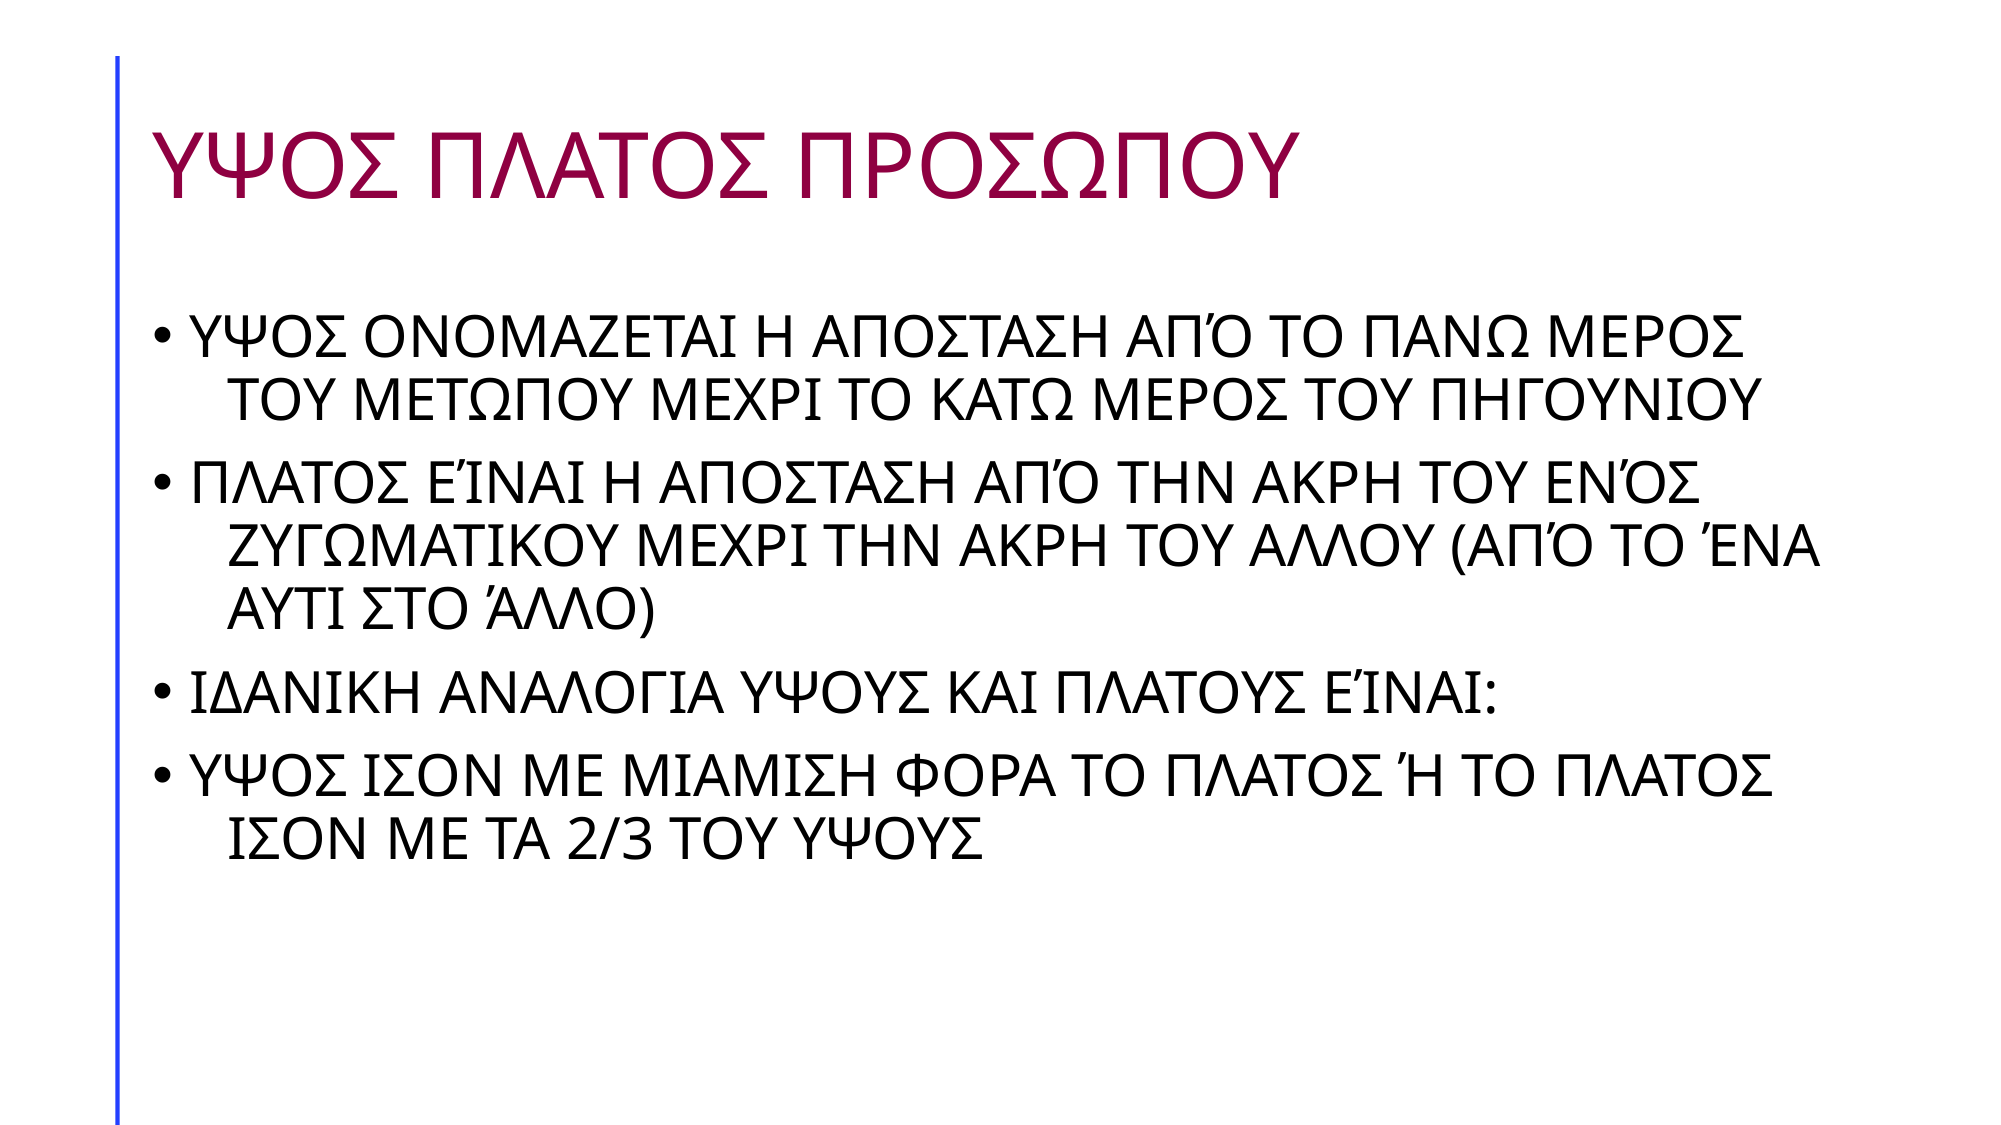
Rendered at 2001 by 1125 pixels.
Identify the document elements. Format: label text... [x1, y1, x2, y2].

list ΥΨΟΣ ΟΝΟΜΑΖΕΤΑΙ Η ΑΠΟΣΤΑΣΗ ΑΠΌ ΤΟ ΠΑΝΩ ΜΕΡΟΣ ΤΟΥ ΜΕΤΩΠΟΥ ΜΕΧΡΙ ΤΟ ΚΑΤΩ ΜΕΡΟΣ ΤΟΥ ΠΗΓΟΥΝΙΟΥ ΠΛΑΤΟΣ ΕΊΝΑΙ Η ΑΠΟΣΤΑΣΗ ΑΠΌ ΤΗΝ ΑΚΡΗ ΤΟΥ ΕΝΌΣ ΖΥΓΩΜΑΤΙΚΟΥ ΜΕΧΡΙ ΤΗΝ ΑΚΡΗ ΤΟΥ ΑΛΛΟΥ (ΑΠΌ ΤΟ ΈΝΑ ΑΥΤΙ ΣΤΟ ΆΛΛΟ) ΙΔΑΝΙΚΗ ΑΝΑΛΟΓΙΑ ΥΨΟΥΣ ΚΑΙ ΠΛΑΤΟΥΣ ΕΊΝΑΙ: ΥΨΟΣ ΙΣΟΝ ΜΕ ΜΙΑΜΙΣΗ ΦΟΡΑ ΤΟ ΠΛΑΤΟΣ Ή ΤΟ ΠΛΑΤΟΣ ΙΣΟΝ ΜΕ ΤΑ 2/3 ΤΟΥ ΥΨΟΥΣ [137, 299, 1863, 1014]
title ΥΨΟΣ ΠΛΑΤΟΣ ΠΡΟΣΩΠΟΥ [137, 59, 1562, 278]
